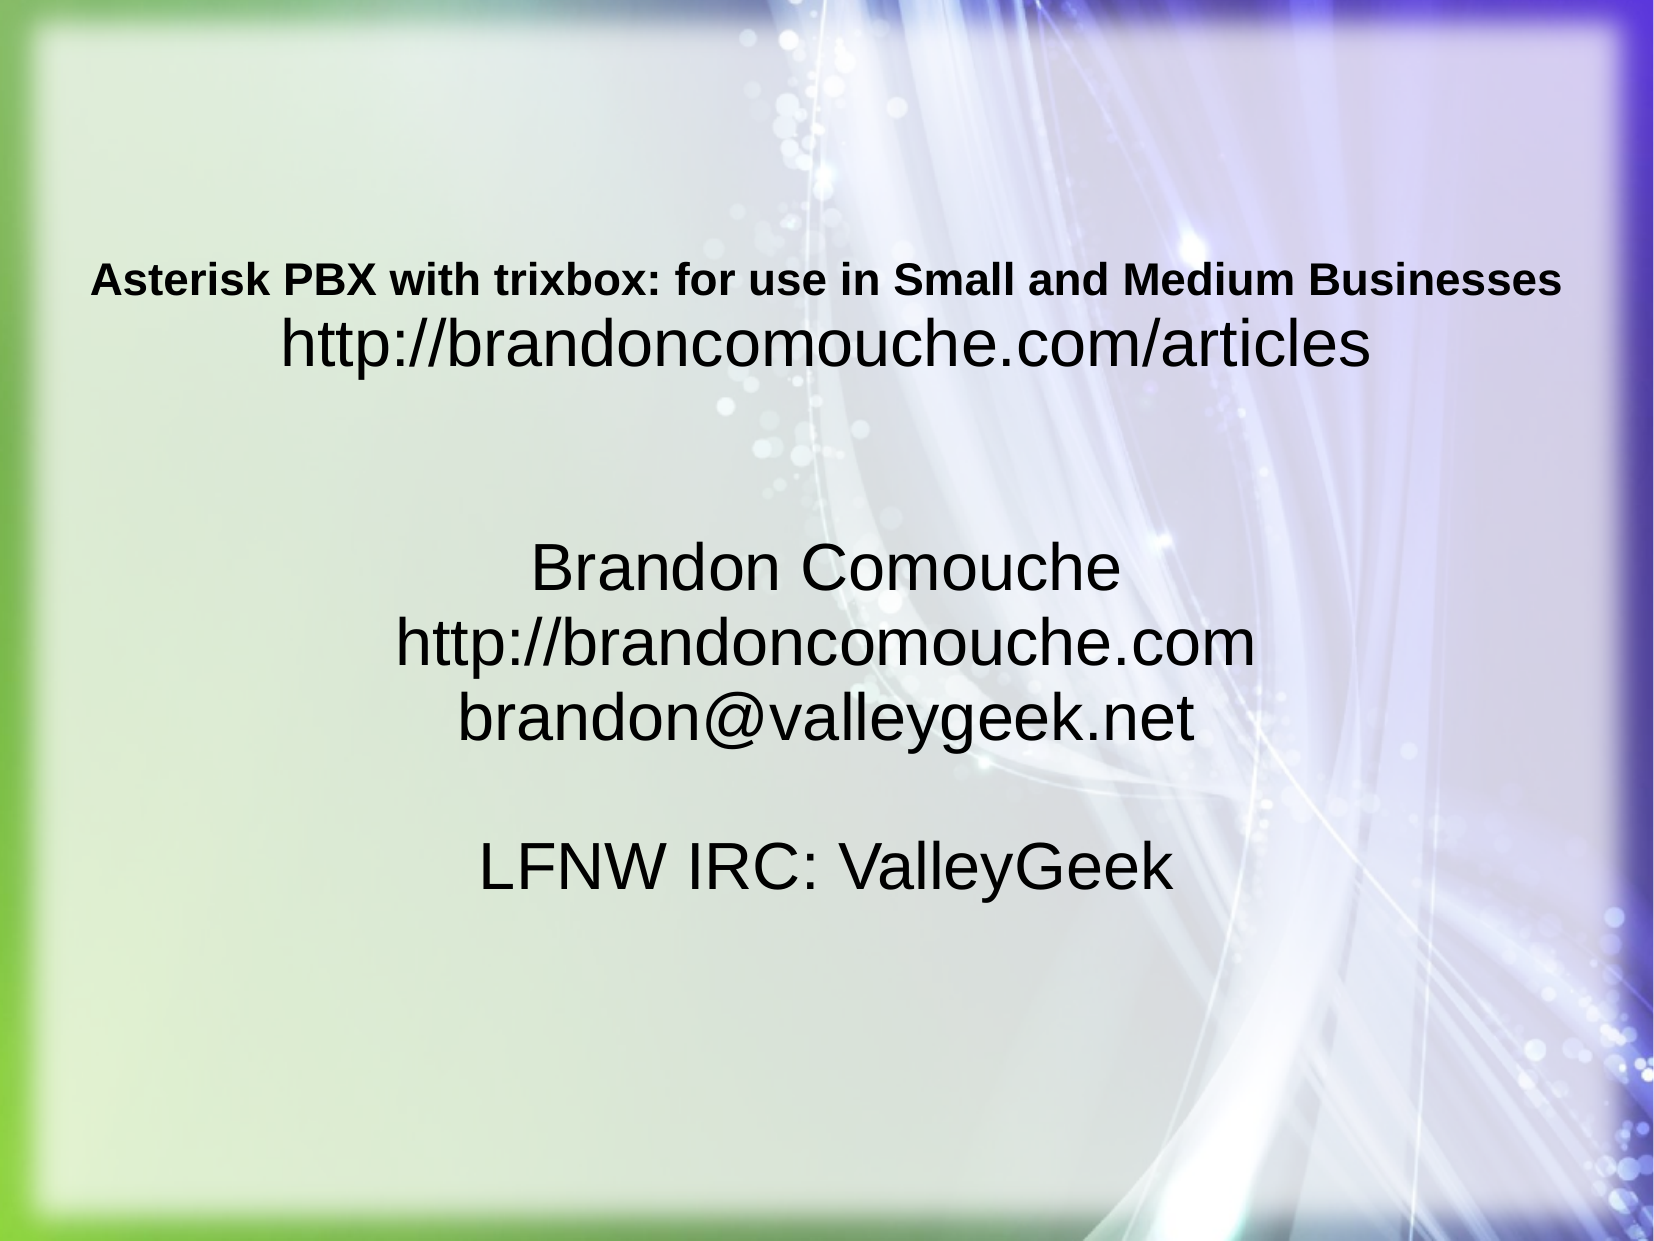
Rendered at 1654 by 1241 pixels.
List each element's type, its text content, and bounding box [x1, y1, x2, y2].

picture [0, 0, 1654, 1241]
subtitle Asterisk PBX with trixbox: for use in Small and Medium Businesses http://brandoncomouche.com/articles Brandon Comouche http://brandoncomouche.com brandon@valleygeek.net LFNW IRC: ValleyGeek [82, 49, 1571, 1109]
